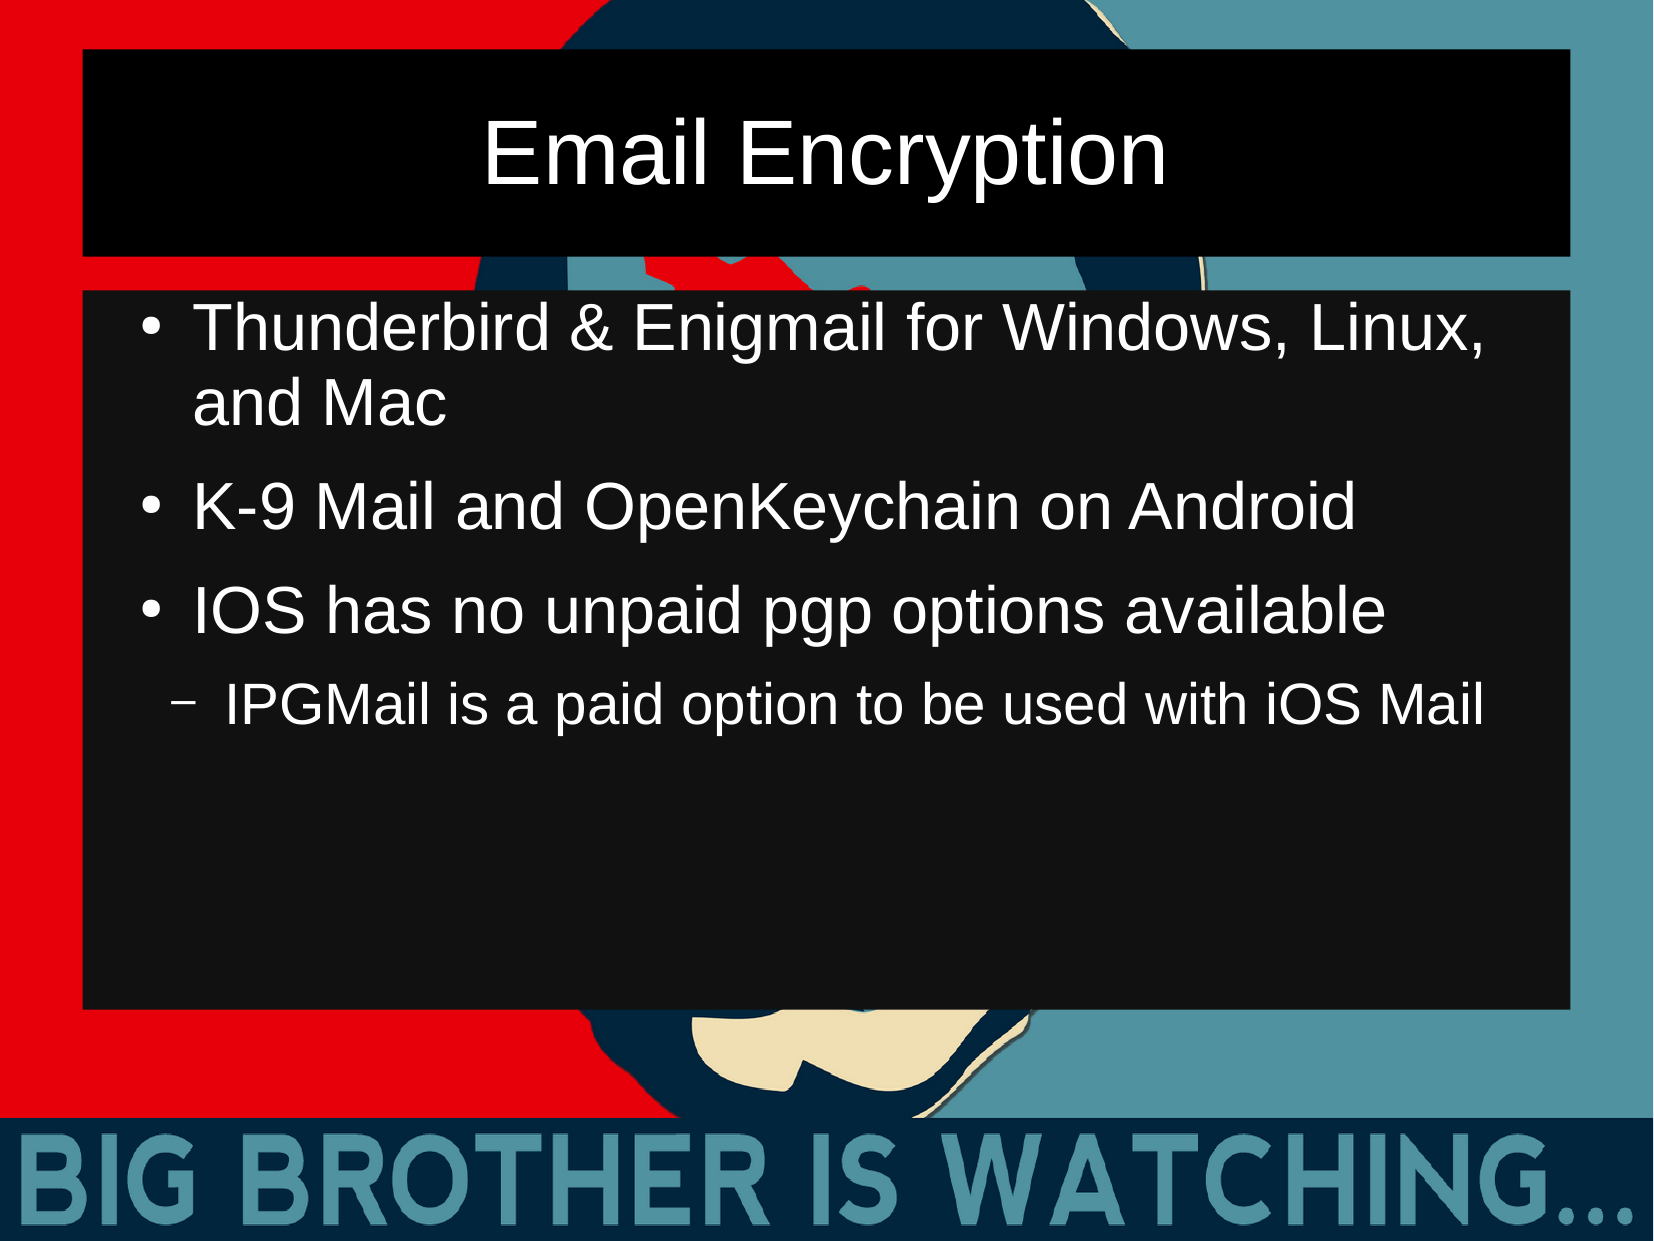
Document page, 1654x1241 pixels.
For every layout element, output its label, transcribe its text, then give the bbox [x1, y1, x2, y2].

list Thunderbird & Enigmail for Windows, Linux, and Mac K-9 Mail and OpenKeychain on Android IOS has no unpaid pgp options available IPGMail is a paid option to be used with iOS Mail [82, 290, 1571, 1010]
title Email Encryption [82, 49, 1571, 257]
picture [0, 0, 1654, 1241]
